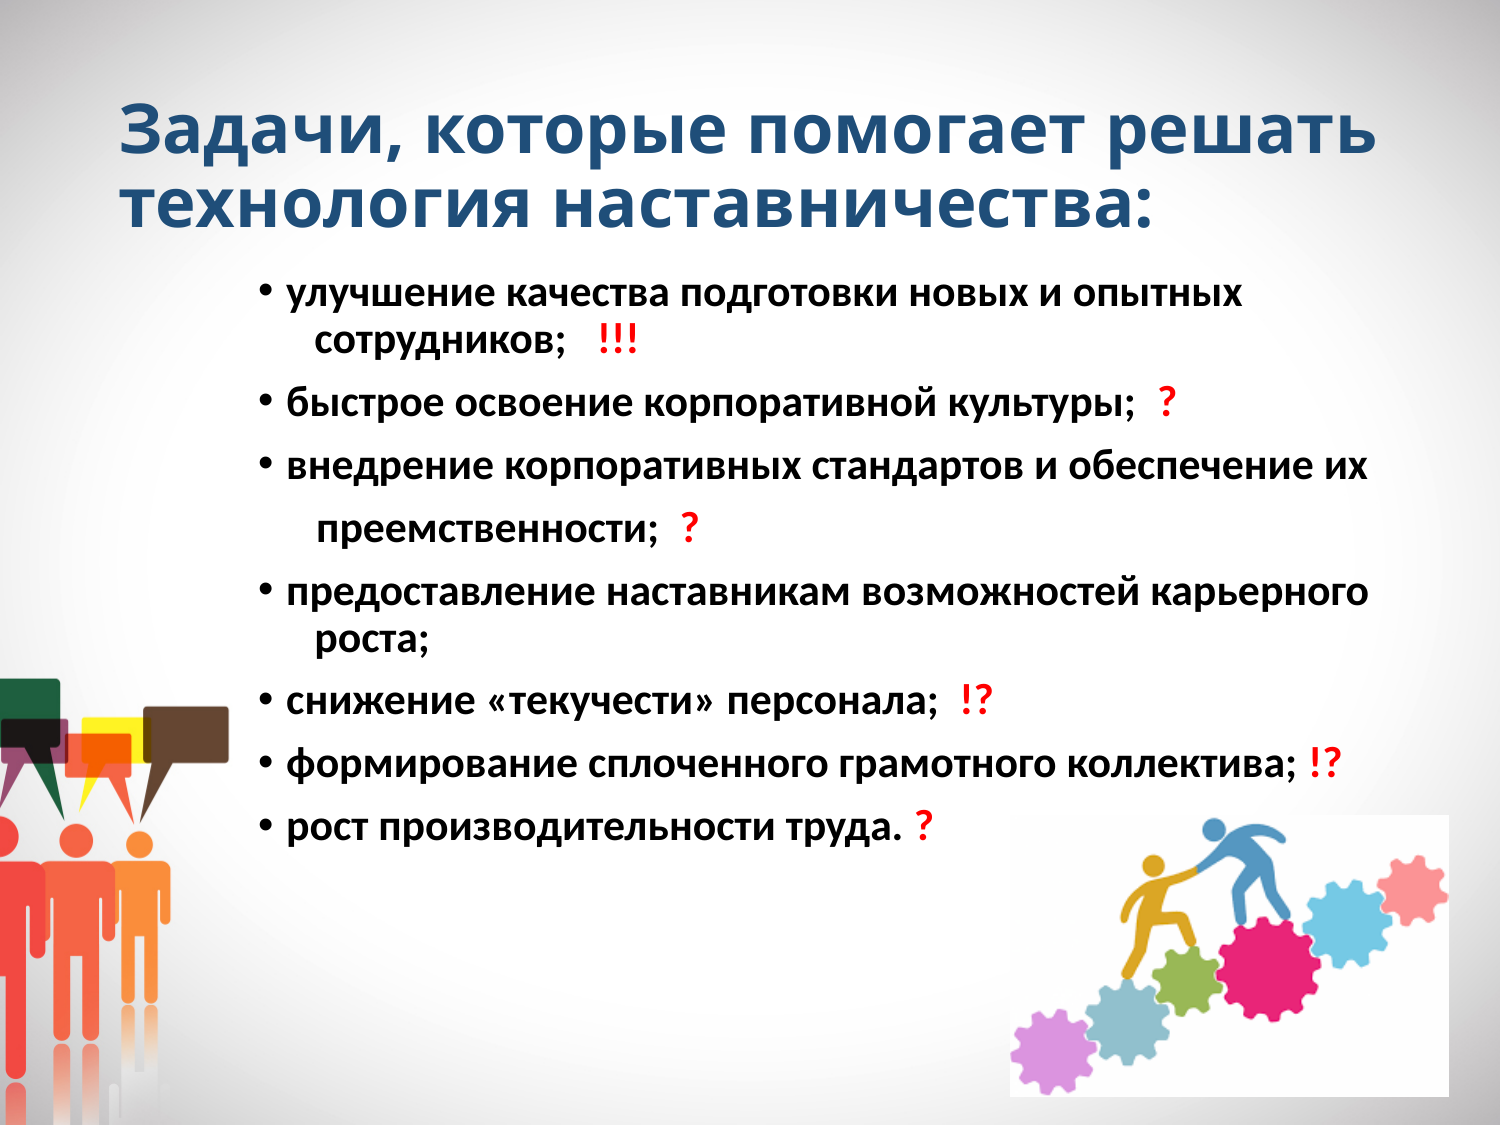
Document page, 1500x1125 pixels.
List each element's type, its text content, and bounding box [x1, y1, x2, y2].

picture [1010, 815, 1449, 1097]
title Задачи, которые помогает решать технология наставничества: [103, 59, 1397, 278]
list улучшение качества подготовки новых и опытных сотрудников; !!! быстрое освоение корпоративной культуры; ? внедрение корпоративных стандартов и обеспечение их преемственности; ? предоставление наставникам возможностей карьерного роста; снижение «текучести» персонала; !? формирование сплоченного грамотного коллектива; !? рост производительности труда. ? [243, 260, 1406, 975]
